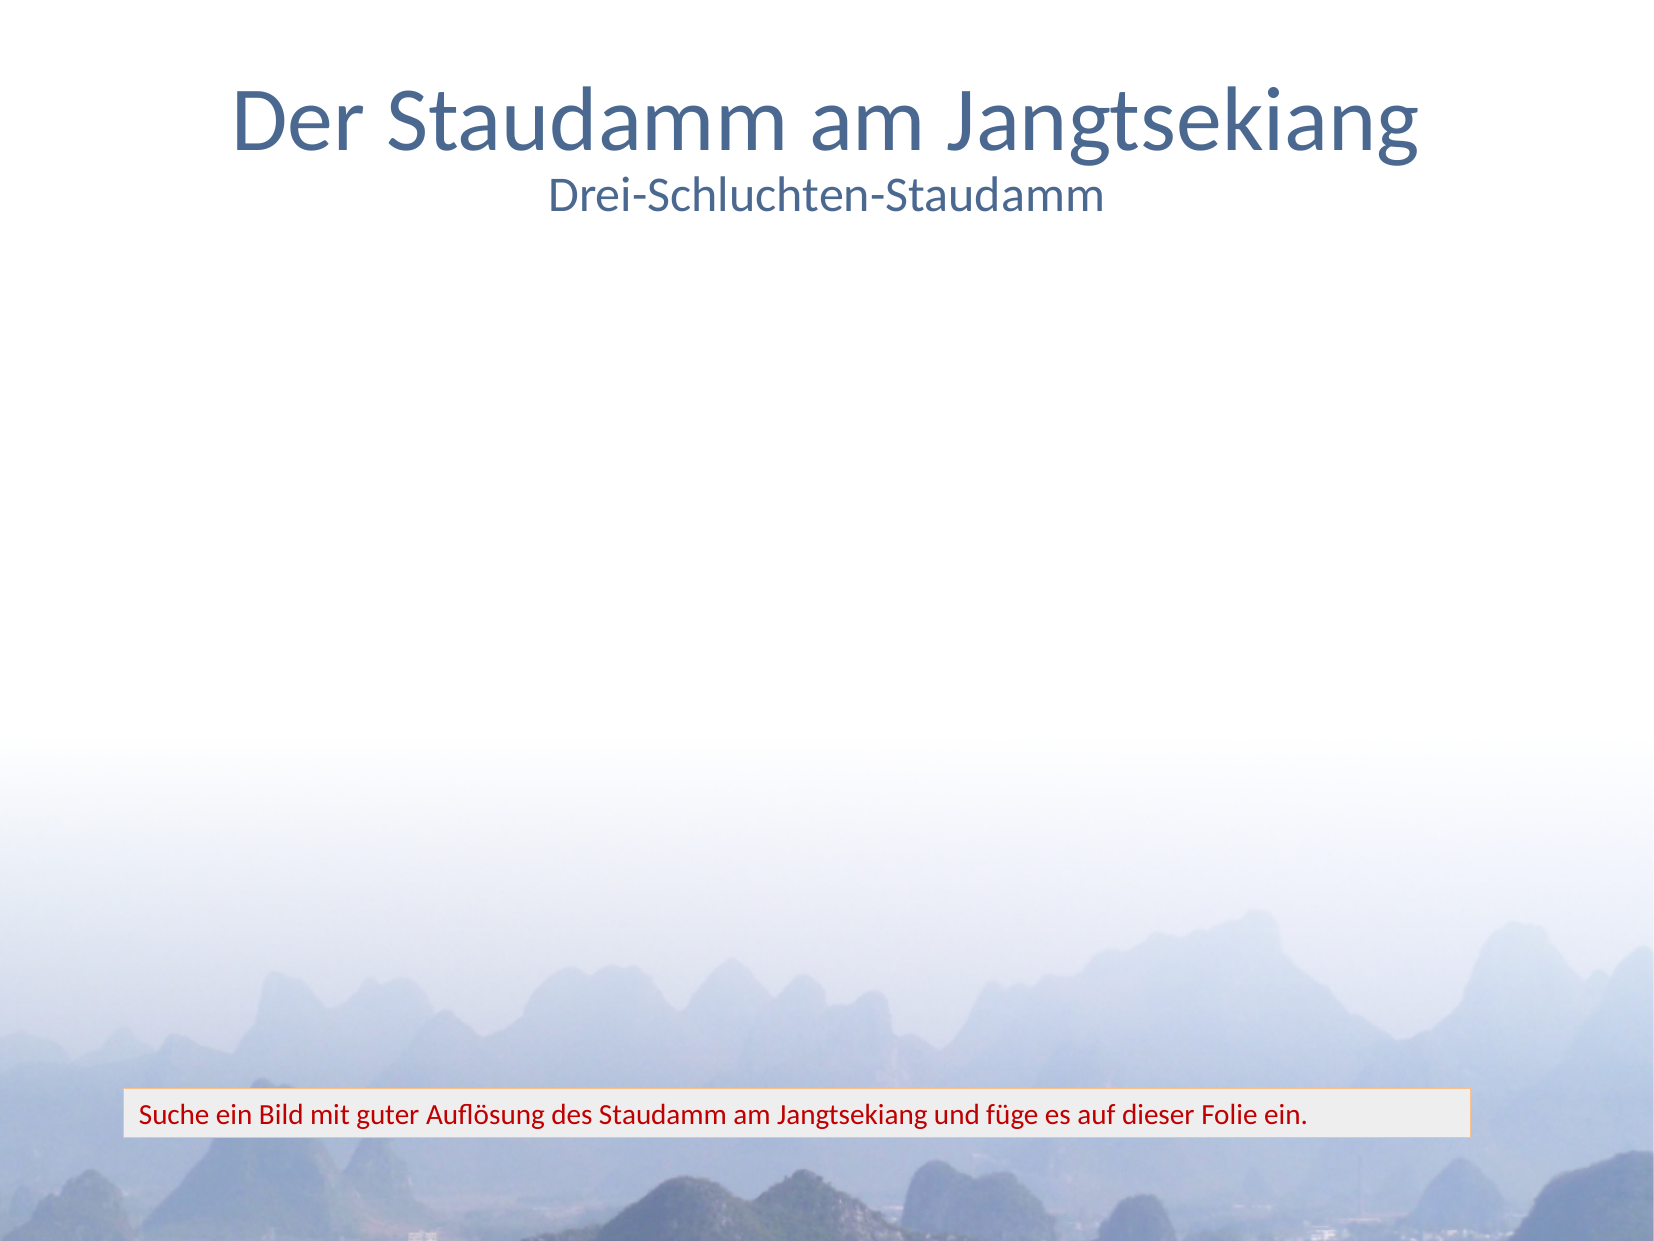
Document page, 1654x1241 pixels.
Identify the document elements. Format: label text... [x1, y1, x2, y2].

title Der Staudamm am Jangtsekiang Drei-Schluchten-Staudamm [82, 49, 1571, 257]
text_box Suche ein Bild mit guter Auflösung des Staudamm am Jangtsekiang und füge es auf dieser Folie ein. [123, 1088, 1471, 1138]
picture [0, 3, 1654, 1241]
